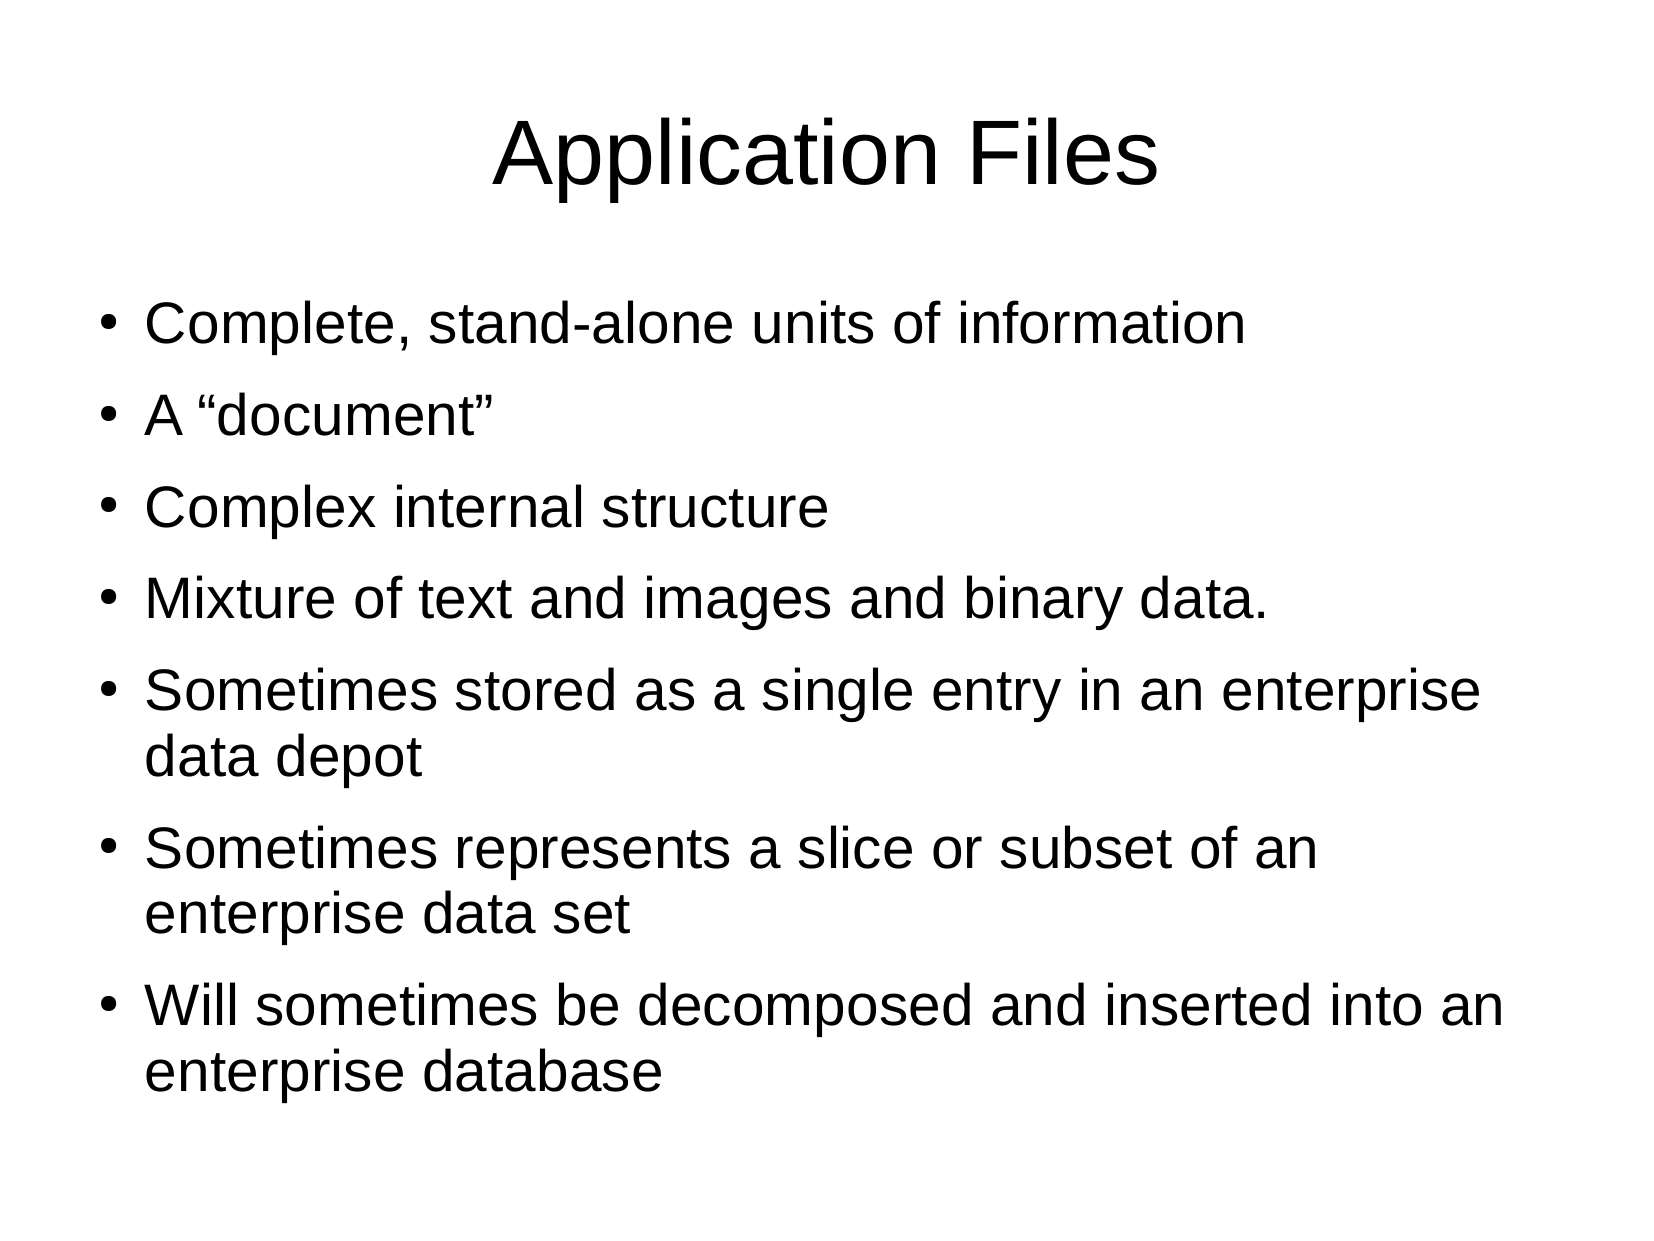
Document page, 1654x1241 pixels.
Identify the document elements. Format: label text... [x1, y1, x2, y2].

list Complete, stand-alone units of information A “document” Complex internal structure Mixture of text and images and binary data. Sometimes stored as a single entry in an enterprise data depot Sometimes represents a slice or subset of an enterprise data set Will sometimes be decomposed and inserted into an enterprise database [82, 290, 1571, 1109]
title Application Files [82, 49, 1571, 257]
